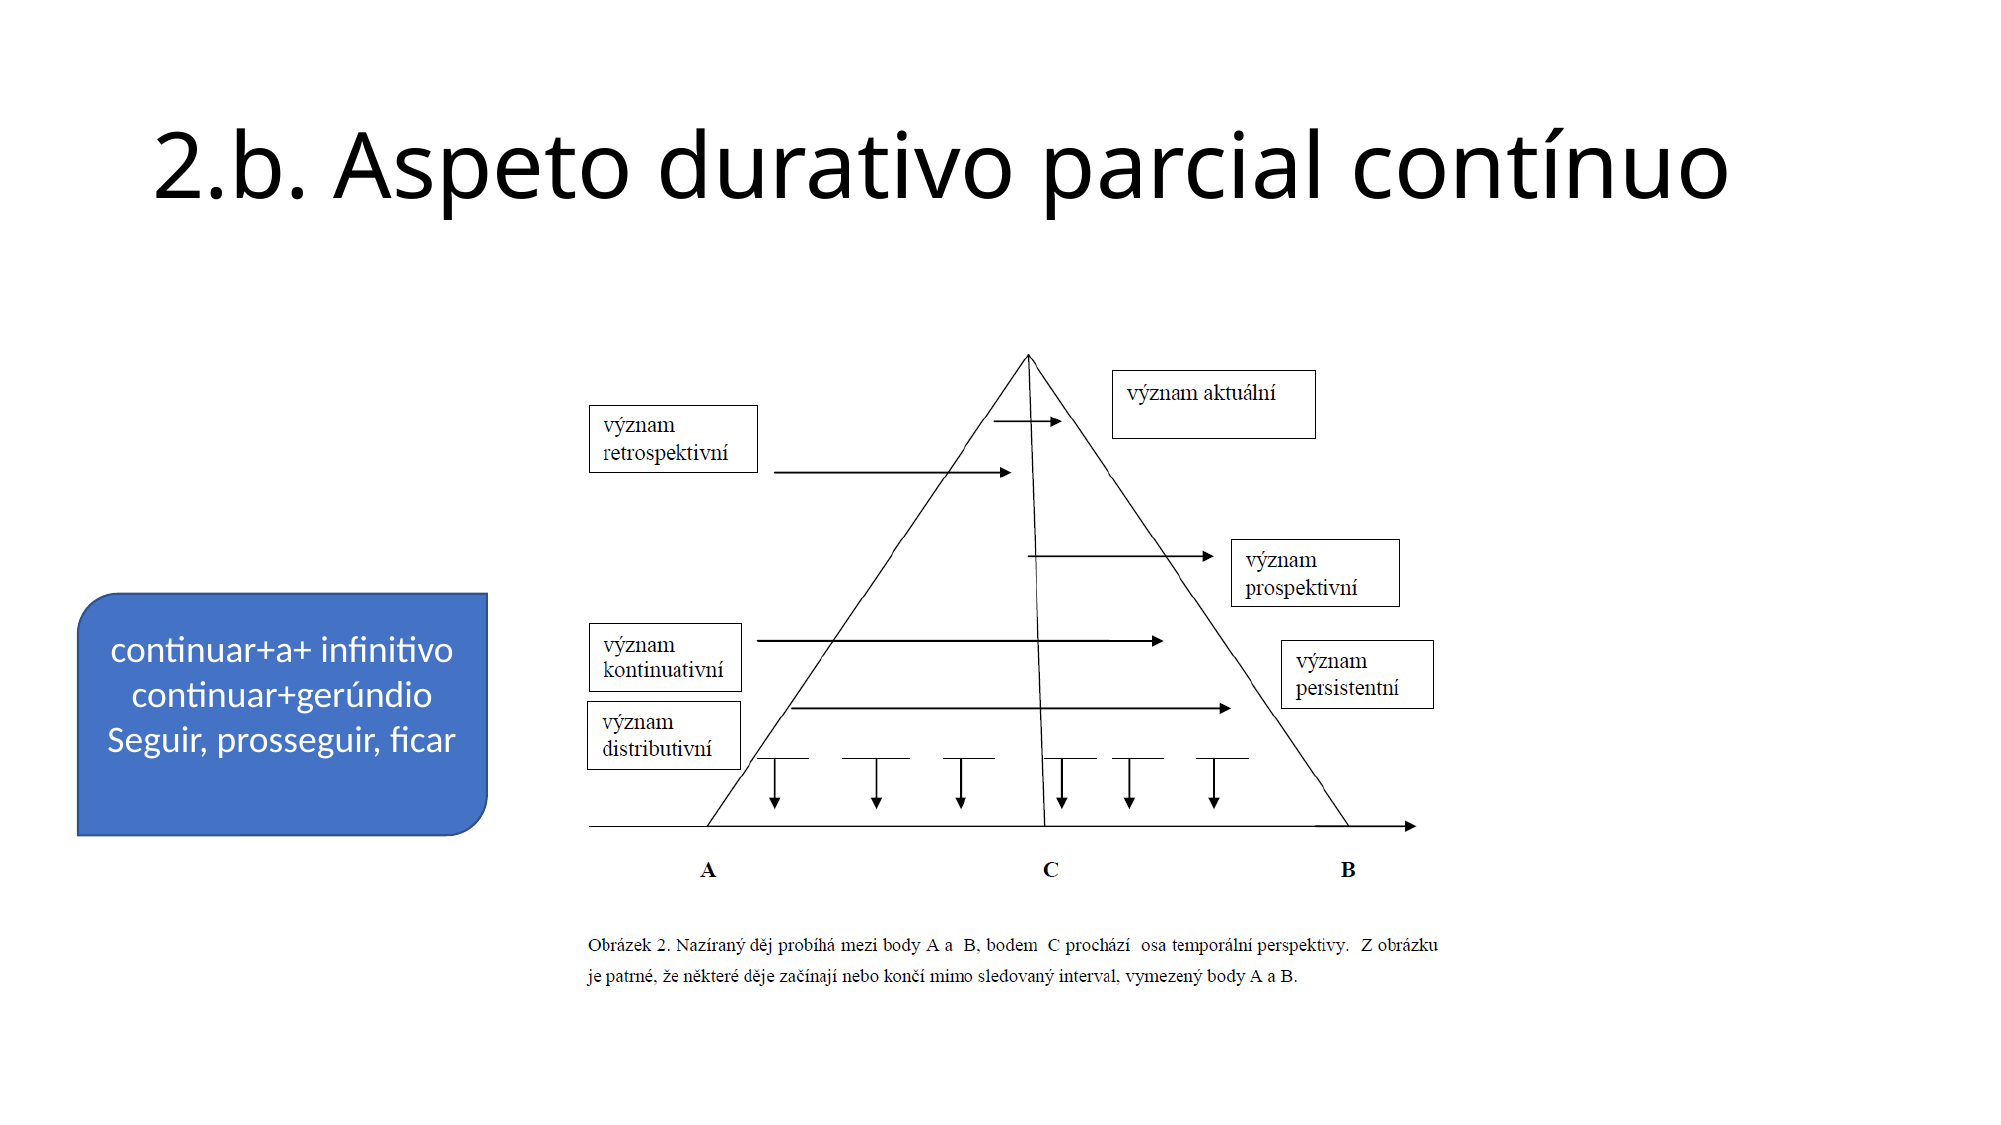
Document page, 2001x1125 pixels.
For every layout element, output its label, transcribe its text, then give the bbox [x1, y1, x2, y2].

title 2.b. Aspeto durativo parcial contínuo [137, 59, 1863, 278]
picture [534, 299, 1466, 1014]
text_box continuar+a+ infinitivo continuar+gerúndio Seguir, prosseguir, ficar [77, 593, 487, 836]
